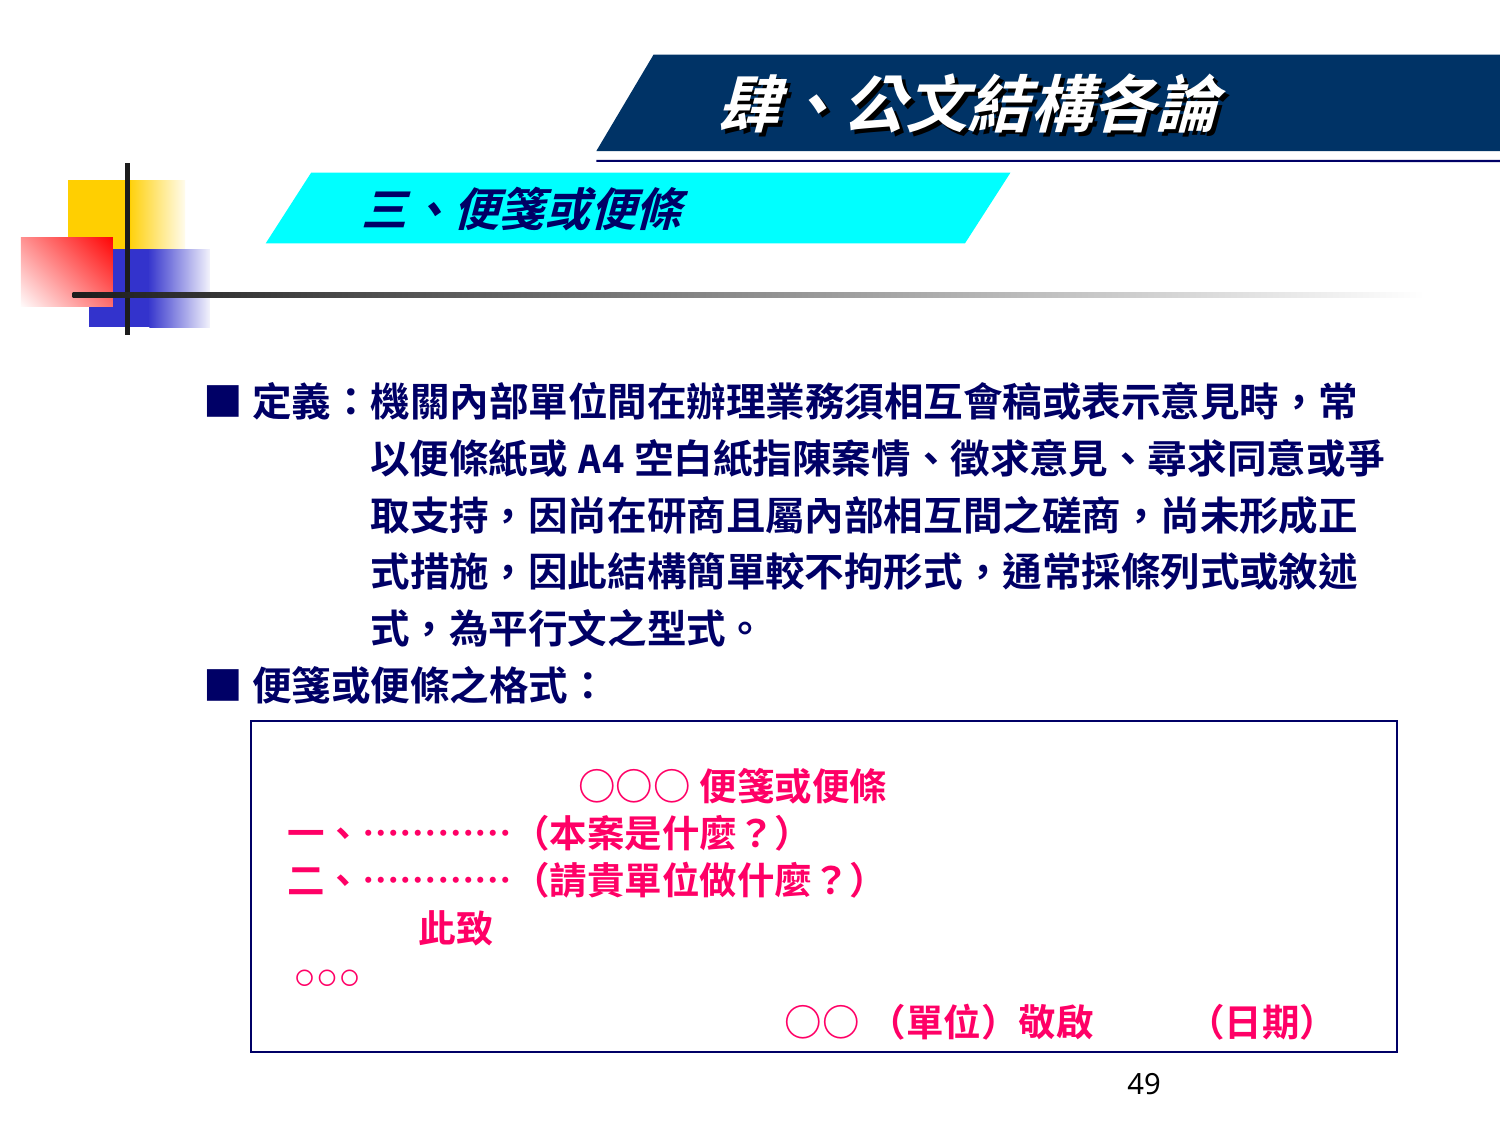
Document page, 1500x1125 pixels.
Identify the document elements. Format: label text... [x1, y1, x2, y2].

text_box 三、便箋或便條 [265, 172, 1011, 244]
text_box ■定義：機關內部單位間在辦理業務須相互會稿或表示意見時，常 以便條紙或A4空白紙指陳案情、徵求意見、尋求同意或爭 取支持，因尚在研商且屬內部相互間之磋商，尚未形成正 式措施，因此結構簡單較不拘形式，通常採條列式或敘述 式，為平行文之型式。 ■便箋或便條之格式： ○○○便箋或便條 一、…………（本案是什麼？） 二、…………（請貴單位做什麼？） 此致 ○○○ ○○（單位）敬啟 （日期） [188, 360, 1438, 1052]
text_box 肆、公文結構各論 [596, 54, 1500, 152]
text_box <編號> [1112, 1052, 1426, 1113]
text_box ■定義：機關內部單位間在辦理業務須相互會稿或表示意見時，常 以便條紙或A4空白紙指陳案情、徵求意見、尋求同意或爭 取支持，因尚在研商且屬內部相互間之磋商，尚未形成正 式措施，因此結構簡單較不拘形式，通常採條列式或敘述 式，為平行文之型式。 ■便箋或便條之格式： ○○○便箋或便條 一、…………（本案是什麼？） 二、…………（請貴單位做什麼？） 此致 ○○○ ○○（單位）敬啟 （日期） [252, 722, 1396, 1051]
